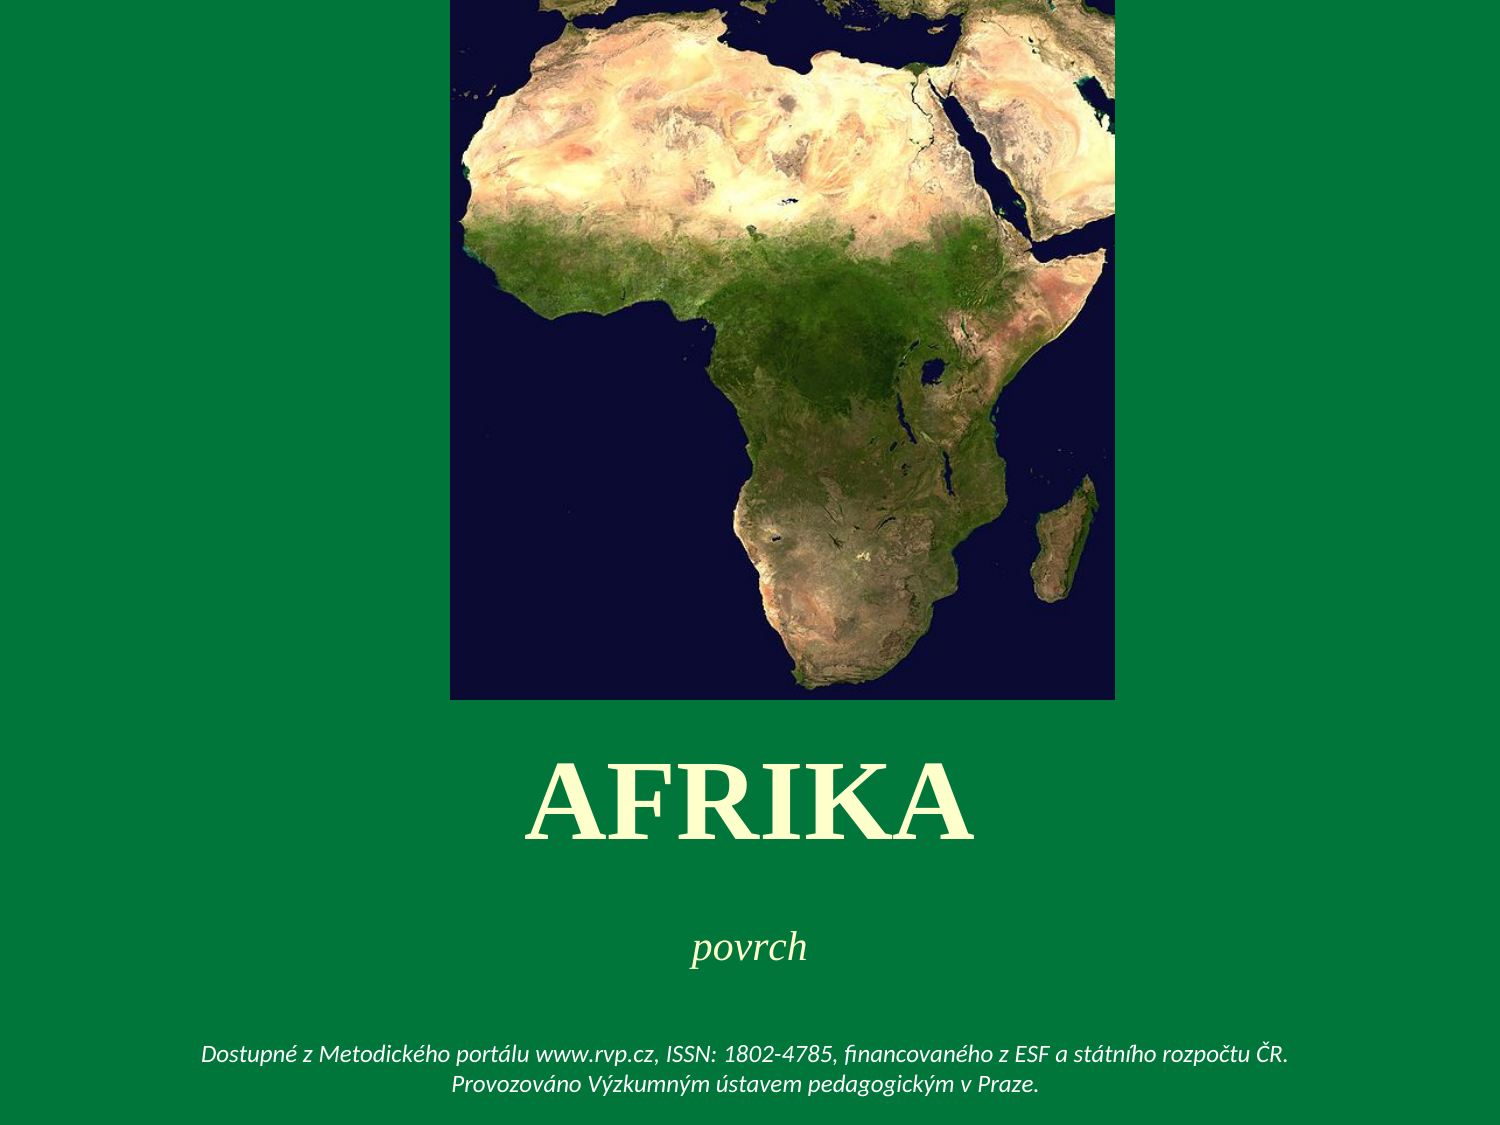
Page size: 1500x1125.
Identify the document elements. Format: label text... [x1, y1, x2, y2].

title AFRIKA [112, 699, 1388, 849]
picture [450, 0, 1115, 700]
text_box Dostupné z Metodického portálu www.rvp.cz, ISSN: 1802-4785, financovaného z ESF a státního rozpočtu ČR. Provozováno Výzkumným ústavem pedagogickým v Praze. [125, 1038, 1368, 1098]
text_box povrch [112, 849, 1388, 1038]
